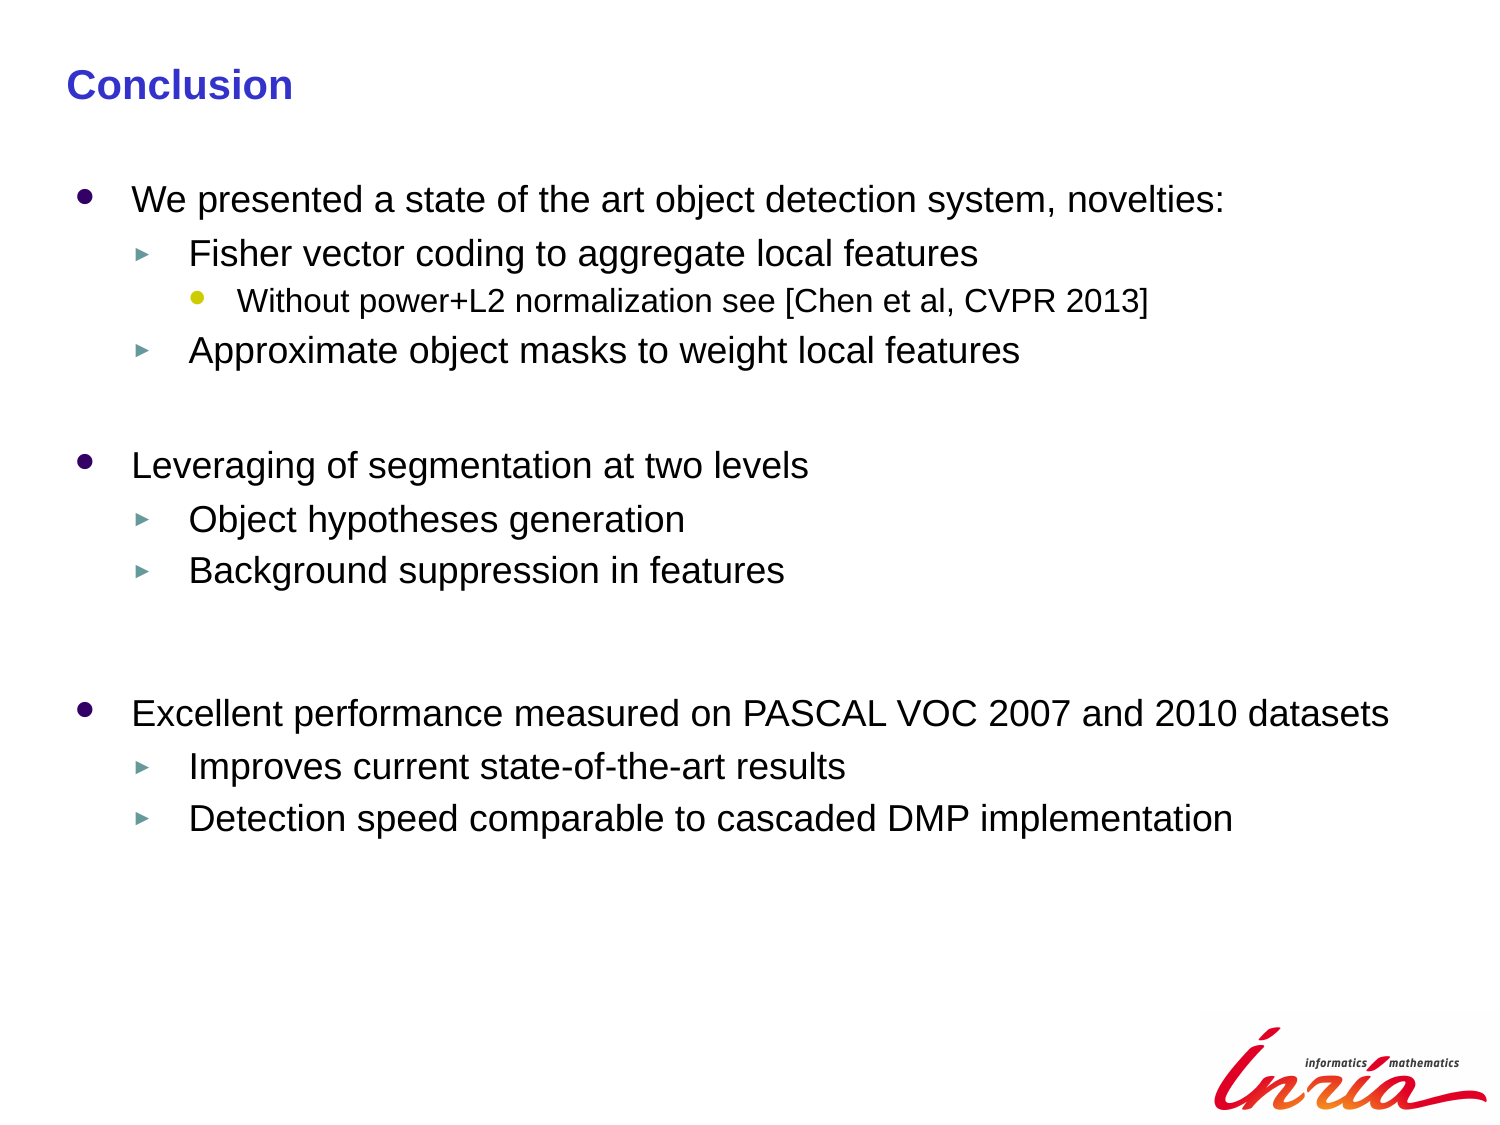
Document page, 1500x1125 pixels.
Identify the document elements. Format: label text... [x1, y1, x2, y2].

picture [1200, 1012, 1500, 1125]
title Conclusion [51, 46, 1459, 123]
list We presented a state of the art object detection system, novelties: Fisher vector coding to aggregate local features Without power+L2 normalization see [Chen et al, CVPR 2013] Approximate object masks to weight local features Leveraging of segmentation at two levels Object hypotheses generation Background suppression in features Excellent performance measured on PASCAL VOC 2007 and 2010 datasets Improves current state-of-the-art results Detection speed comparable to cascaded DMP implementation [75, 178, 1425, 1085]
